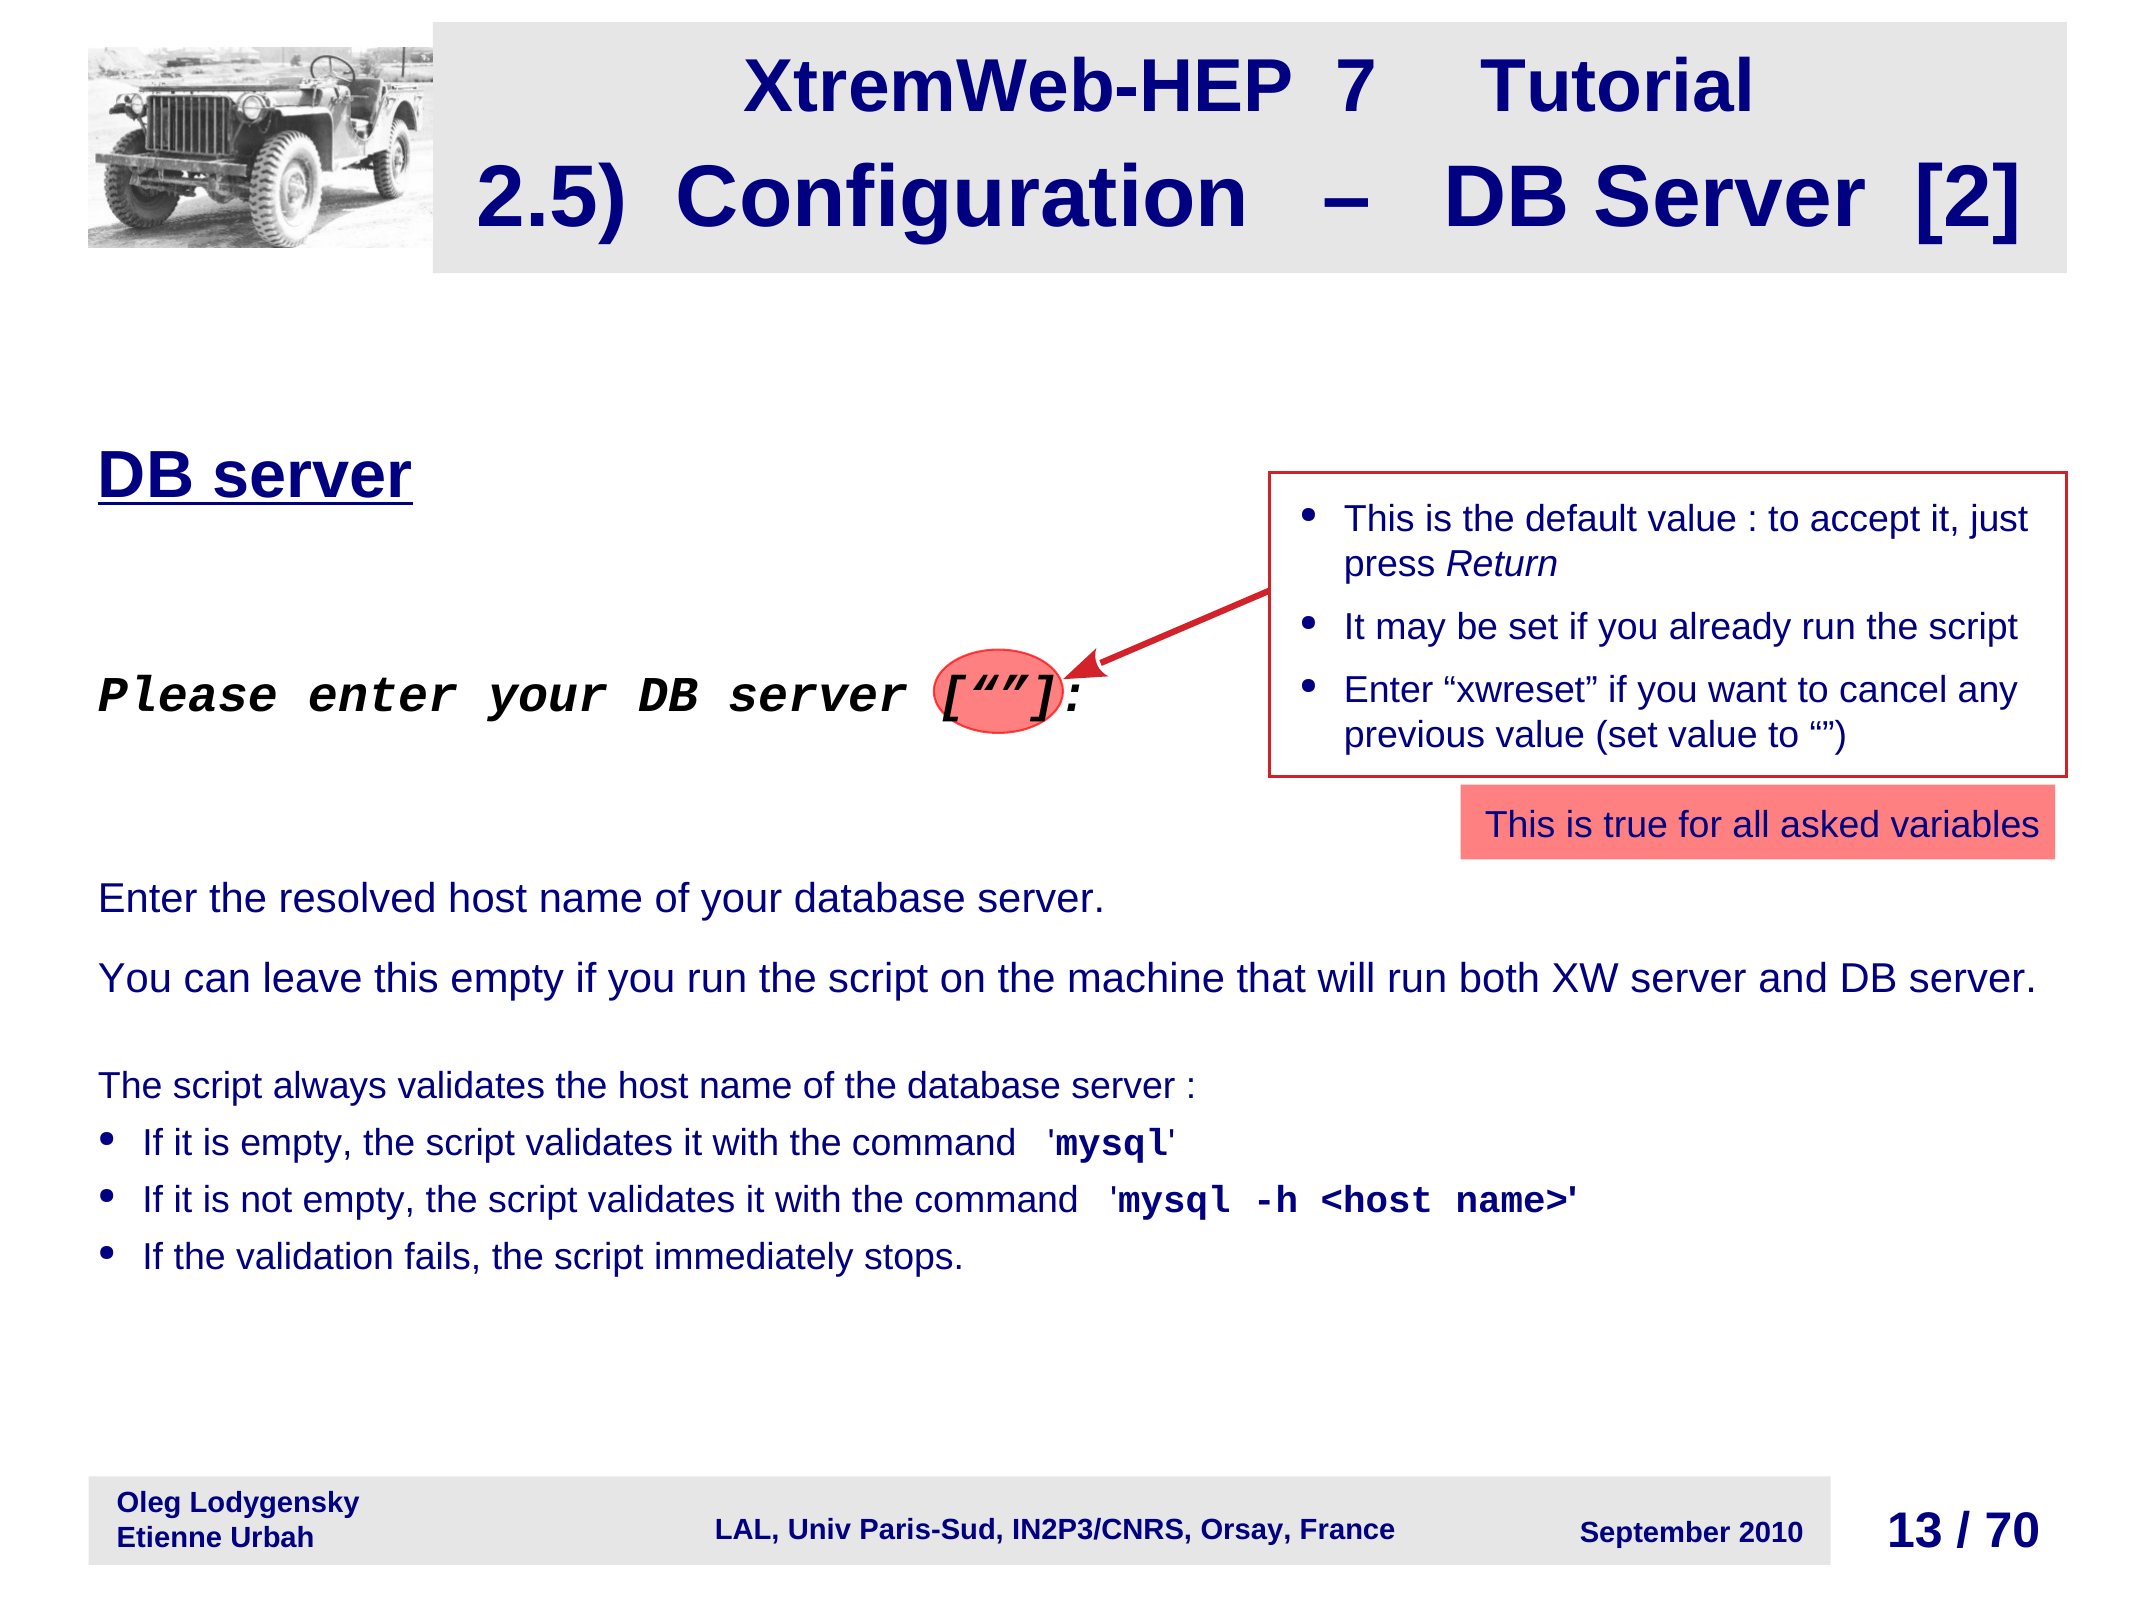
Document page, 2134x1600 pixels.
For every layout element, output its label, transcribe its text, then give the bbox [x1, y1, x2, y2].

text_box This is the default value : to accept it, just press Return It may be set if you already run the script Enter “xwreset” if you want to cancel any previous value (set value to “”) [1269, 472, 2067, 777]
picture [88, 47, 433, 248]
title 2.5) Configuration – DB Server [2] [442, 118, 2067, 266]
text_box DB server Please enter your DB server [“”]: Enter the resolved host name of your database server. You can leave this empty if you run the script on the machine that will run both XW server and DB server. The script always validates the host name of the database server : If it is empty, the script validates it with the command 'mysql' If it is not empty, the script validates it with the command 'mysql -h <host name>' If the validation fails, the script immediately stops. [88, 431, 2094, 1415]
text_box This is true for all asked variables [1460, 784, 2056, 860]
